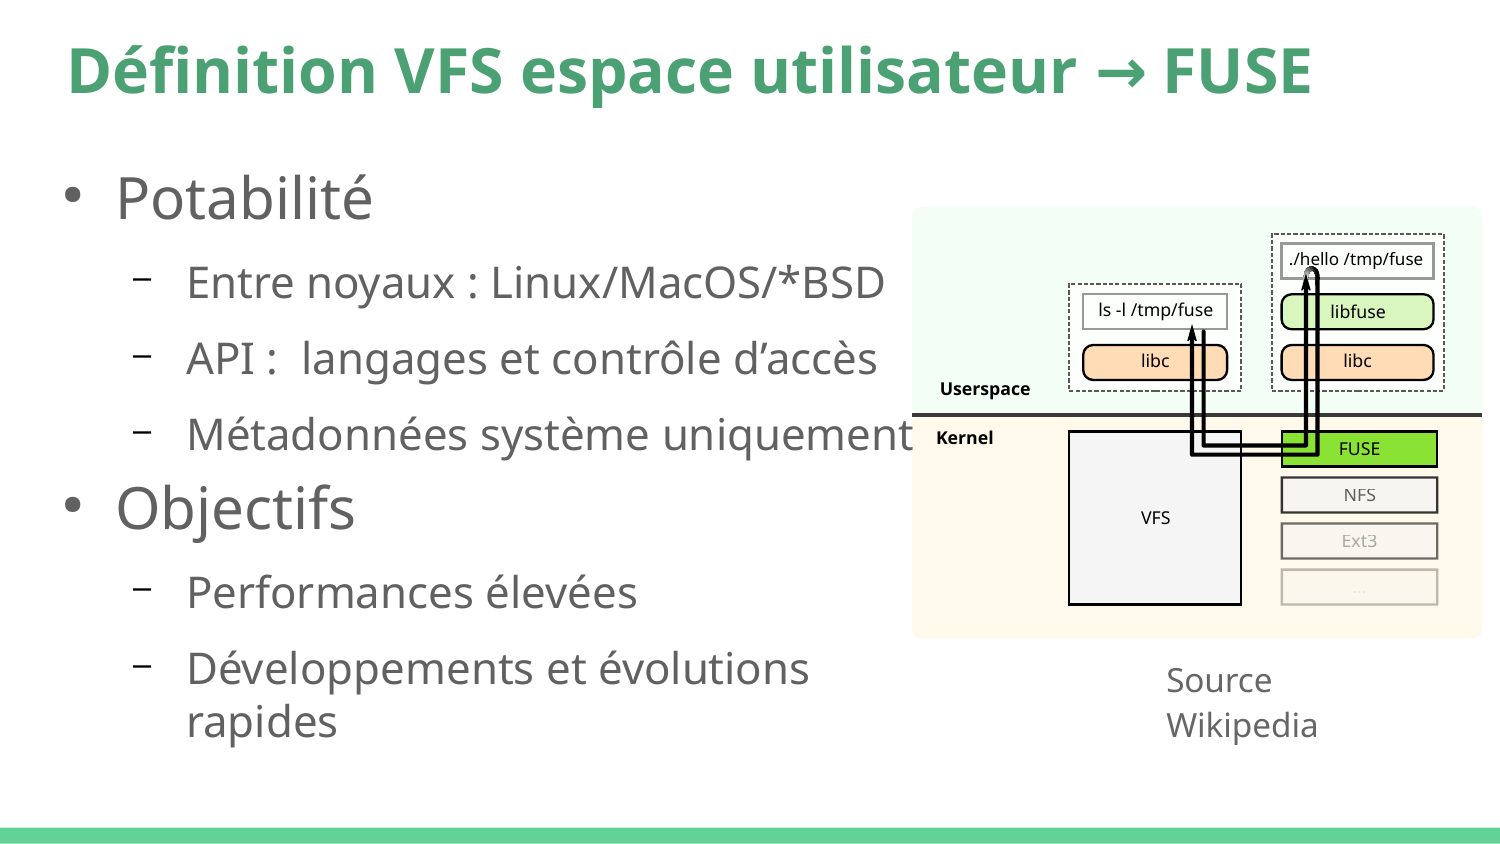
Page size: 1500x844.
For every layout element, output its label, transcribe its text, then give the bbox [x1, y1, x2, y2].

picture [911, 206, 1483, 639]
text_box Source Wikipedia [1151, 649, 1447, 709]
list Potabilité Entre noyaux : Linux/MacOS/*BSD API : langages et contrôle d’accès Métadonnées système uniquement Objectifs Performances élevées Développements et évolutions rapides [29, 135, 975, 739]
title Définition VFS espace utilisateur → FUSE [51, 5, 1449, 100]
